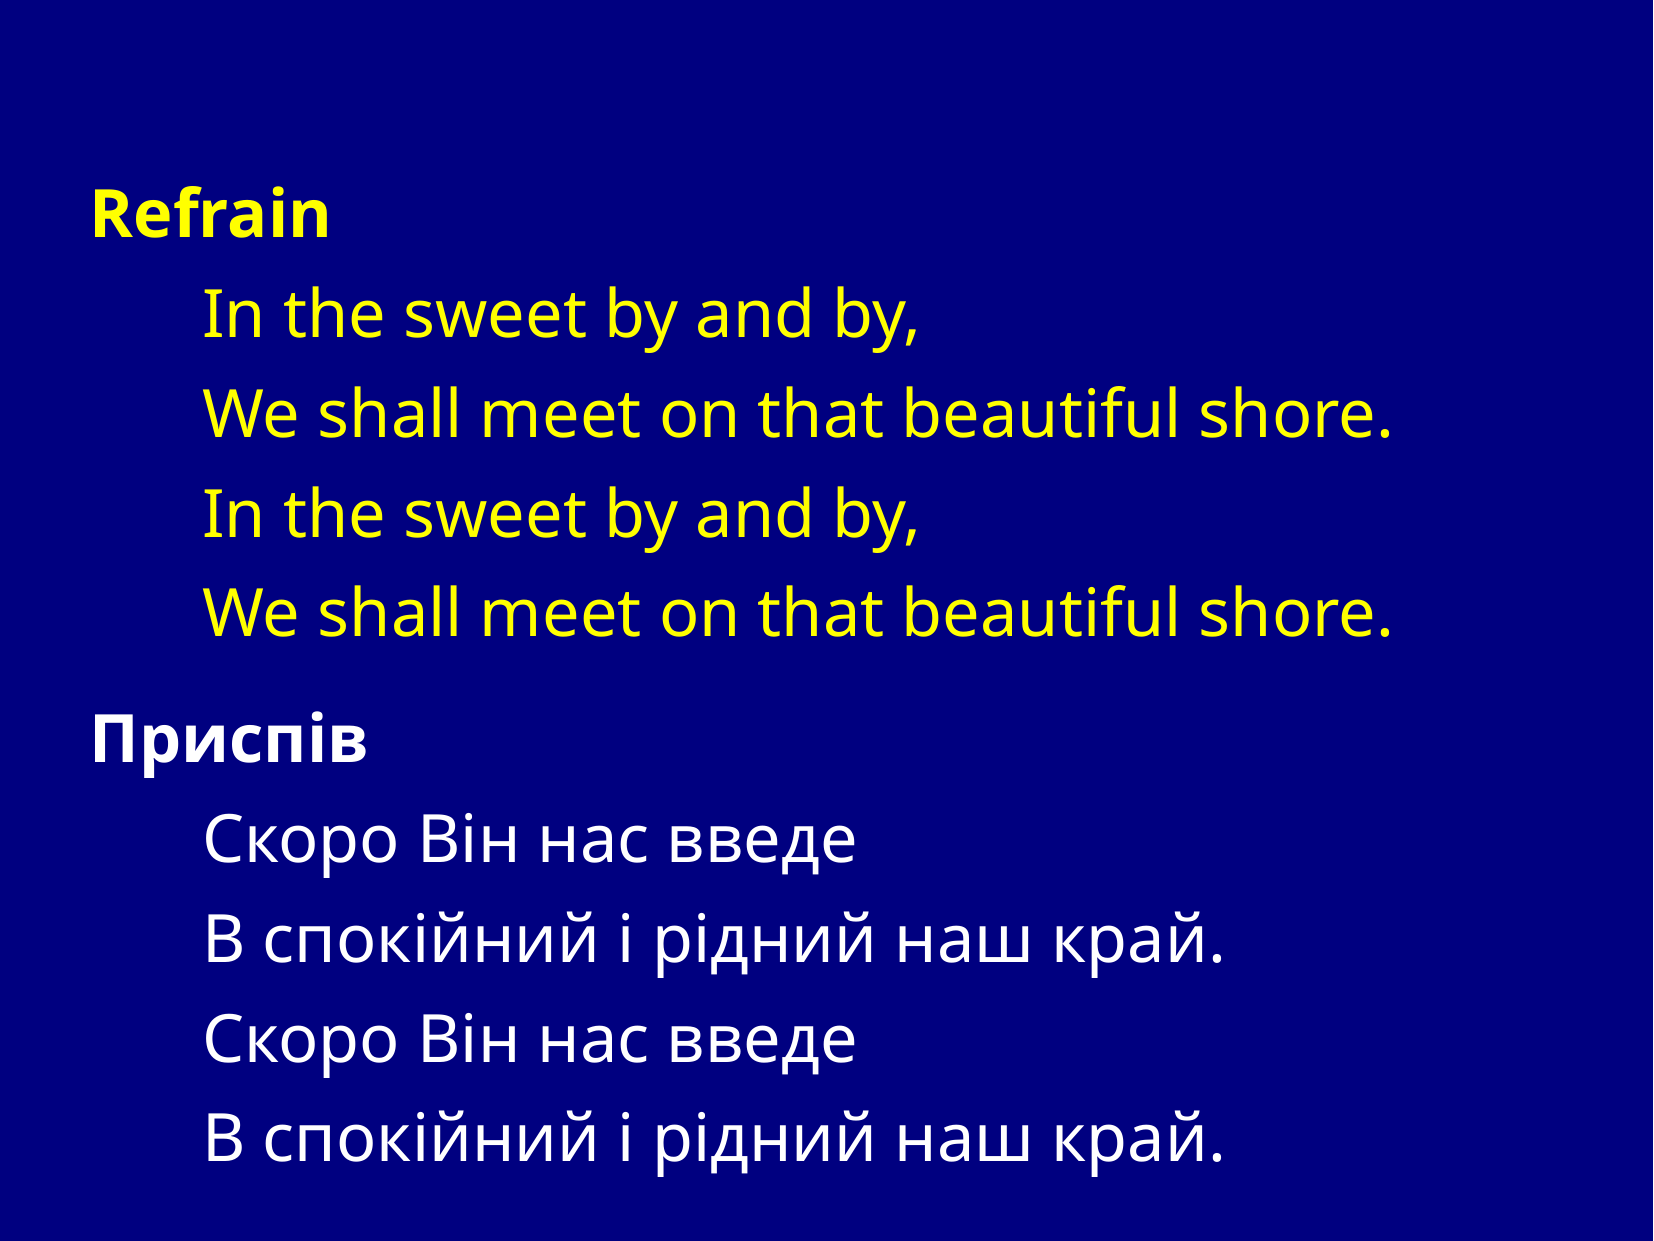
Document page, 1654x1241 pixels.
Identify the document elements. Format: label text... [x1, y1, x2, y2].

text_box Приспів Скоро Він нас введе В спокійний і рідний наш край. Скоро Він нас введе В спокійний і рідний наш край. [75, 675, 1576, 1163]
text_box Refrain In the sweet by and by, We shall meet on that beautiful shore. In the sweet by and by, We shall meet on that beautiful shore. [75, 150, 1576, 638]
